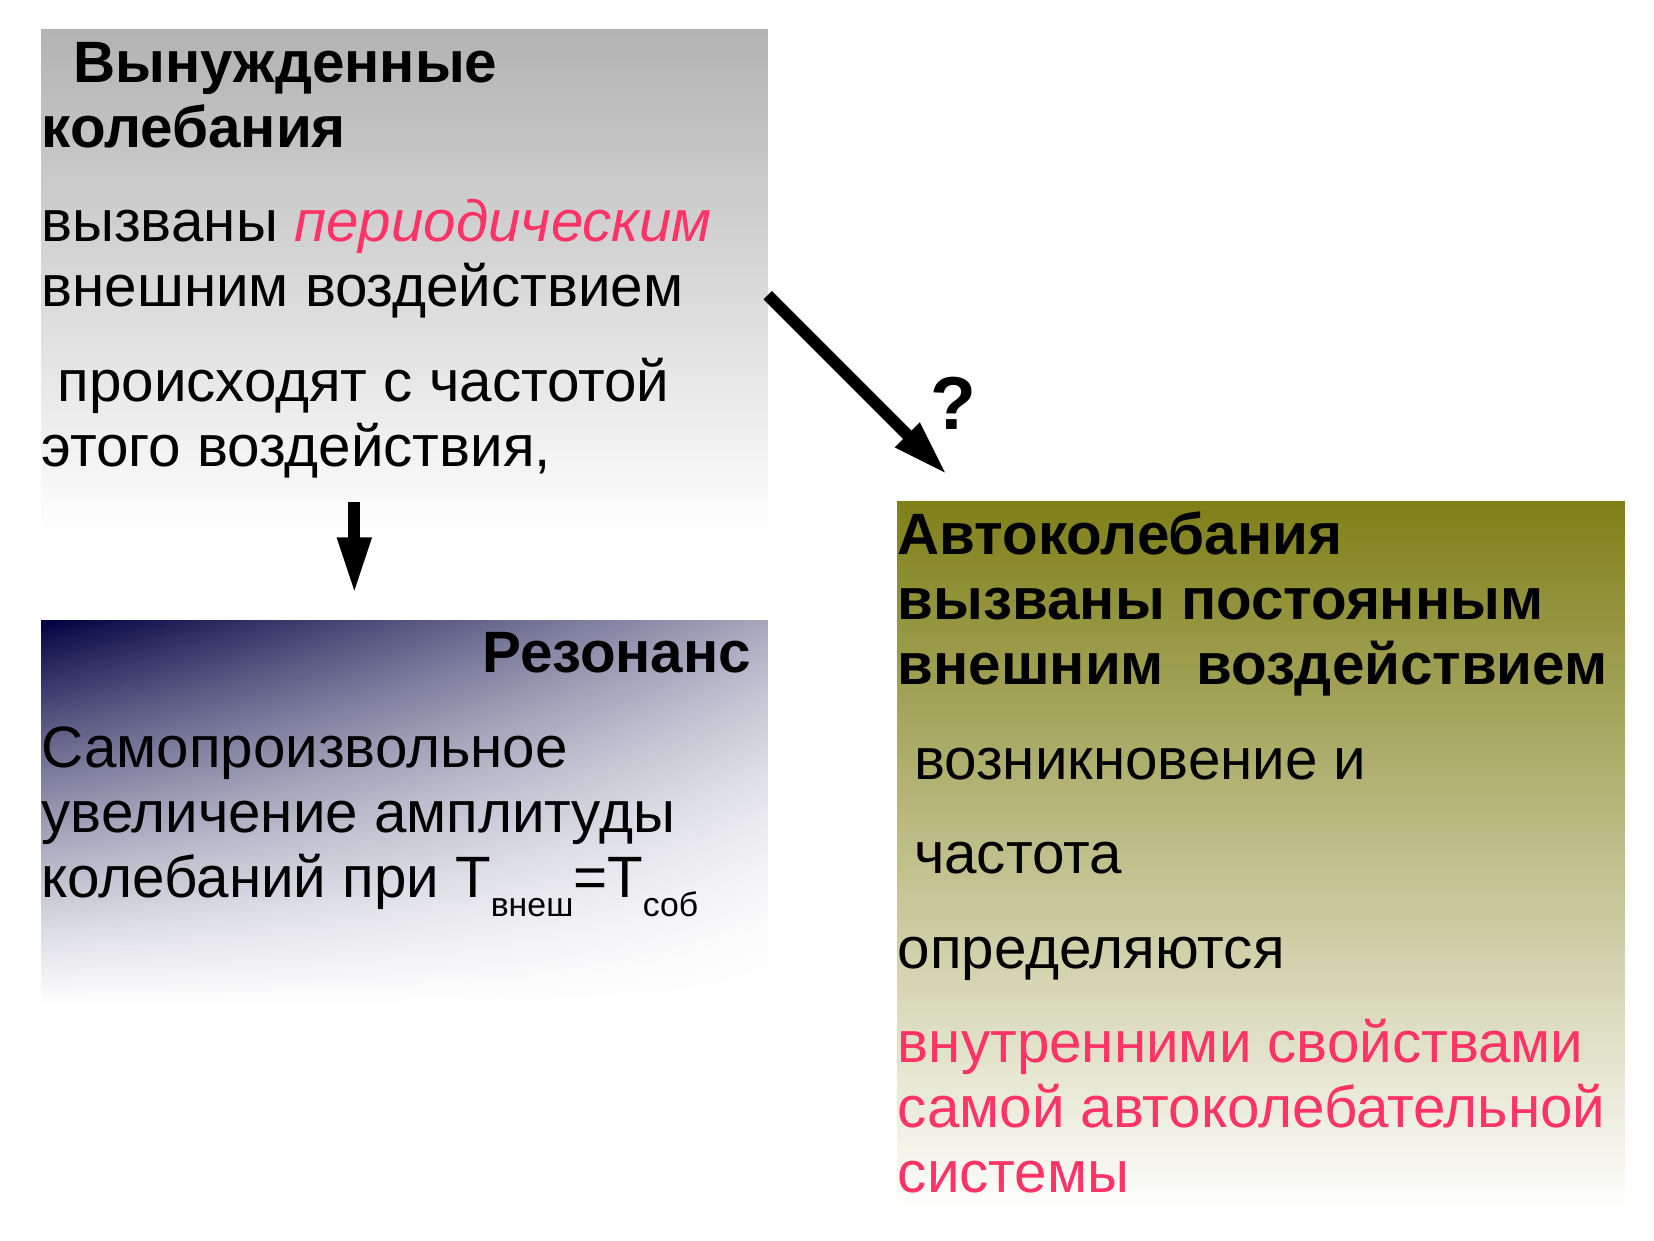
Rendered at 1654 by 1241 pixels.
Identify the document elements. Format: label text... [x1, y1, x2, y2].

list Вынужденные колебания вызваны периодическим внешним воздействием происходят с частотой этого воздействия, [41, 29, 768, 532]
list Автоколебания вызваны постоянным внешним воздействием возникновение и частота определяются внутренними свойствами самой автоколебательной системы [897, 501, 1625, 1211]
list Резонанс Самопроизвольное увеличение амплитуды колебаний при Твнеш=Тсоб [41, 620, 768, 1004]
text_box ? [915, 354, 1182, 454]
